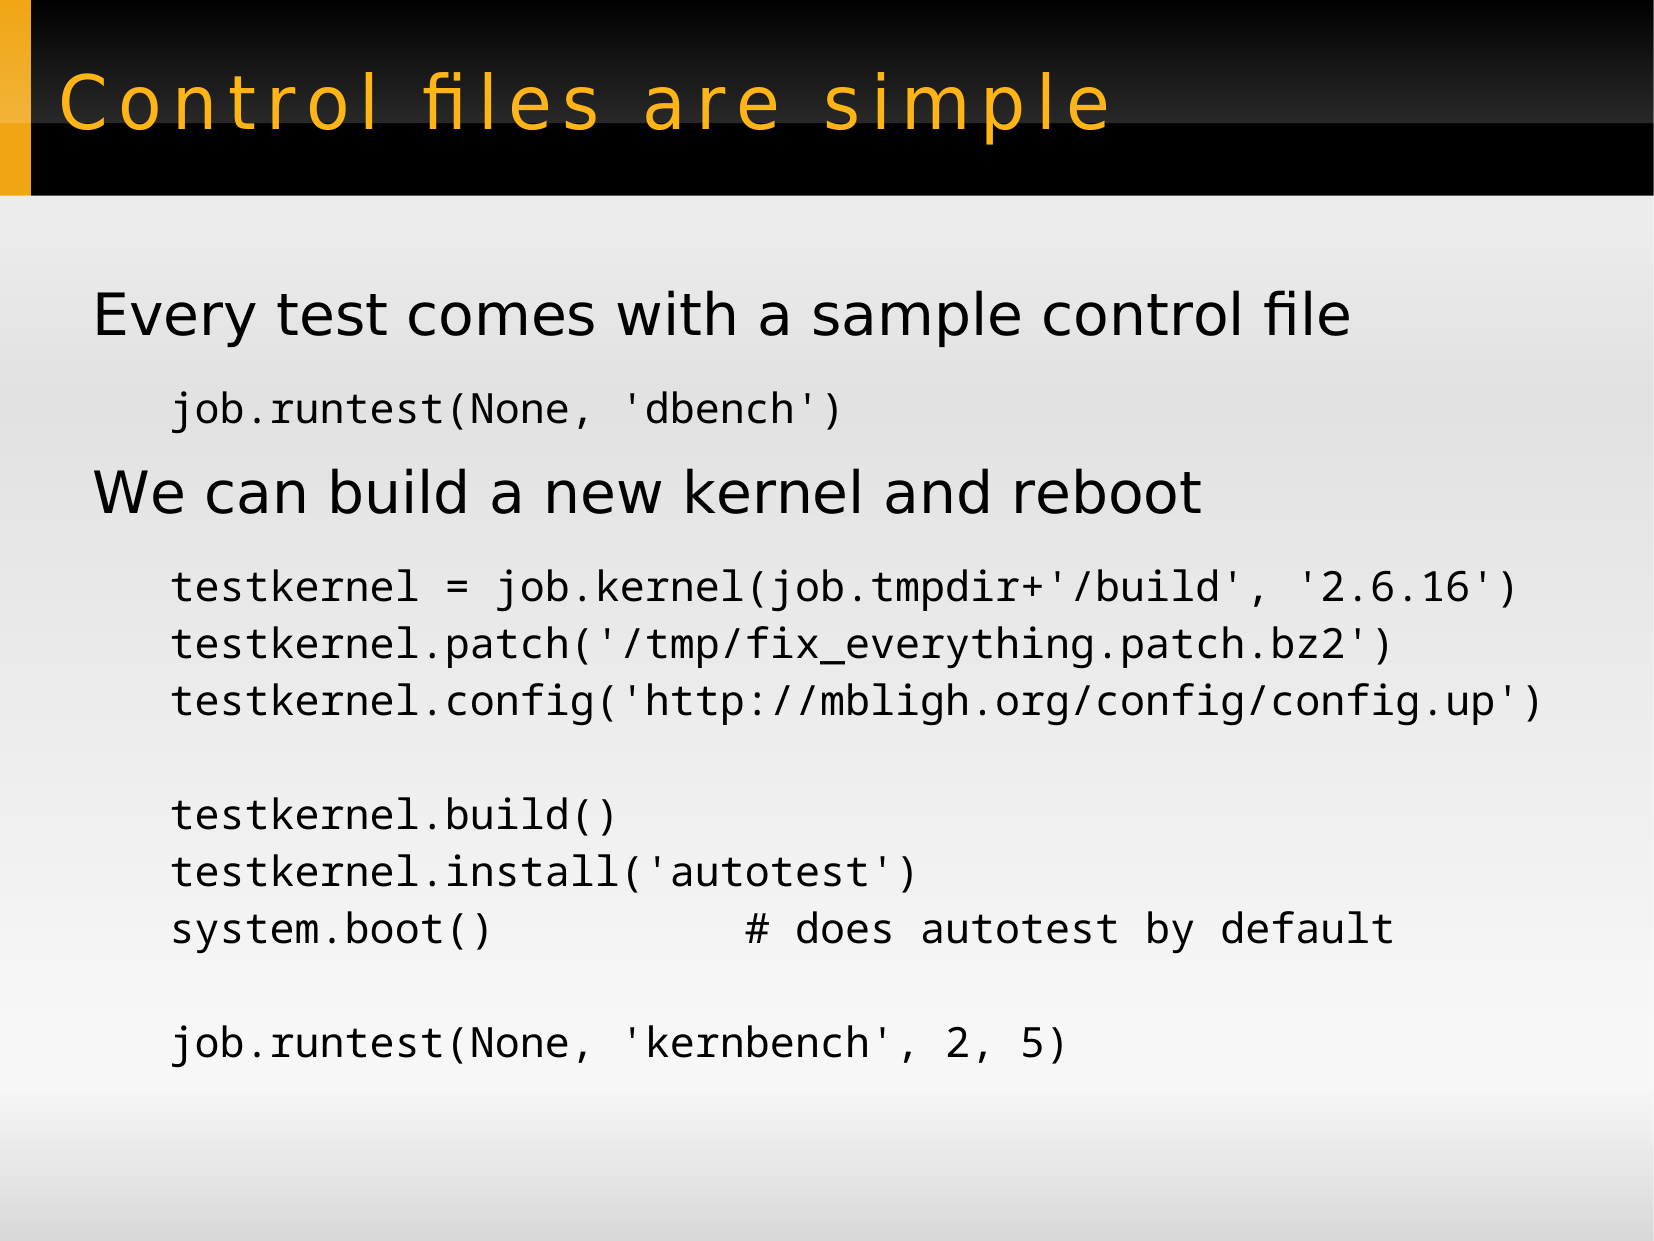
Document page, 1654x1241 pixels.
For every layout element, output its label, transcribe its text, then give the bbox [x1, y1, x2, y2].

title Control files are simple [59, 29, 1270, 178]
list Every test comes with a sample control file job.runtest(None, 'dbench') We can build a new kernel and reboot testkernel = job.kernel(job.tmpdir+'/build', '2.6.16') testkernel.patch('/tmp/fix_everything.patch.bz2') testkernel.config('http://mbligh.org/config/config.up') testkernel.build() testkernel.install('autotest') system.boot() # does autotest by default job.runtest(None, 'kernbench', 2, 5) [75, 281, 1564, 1101]
picture [0, 0, 1654, 1241]
